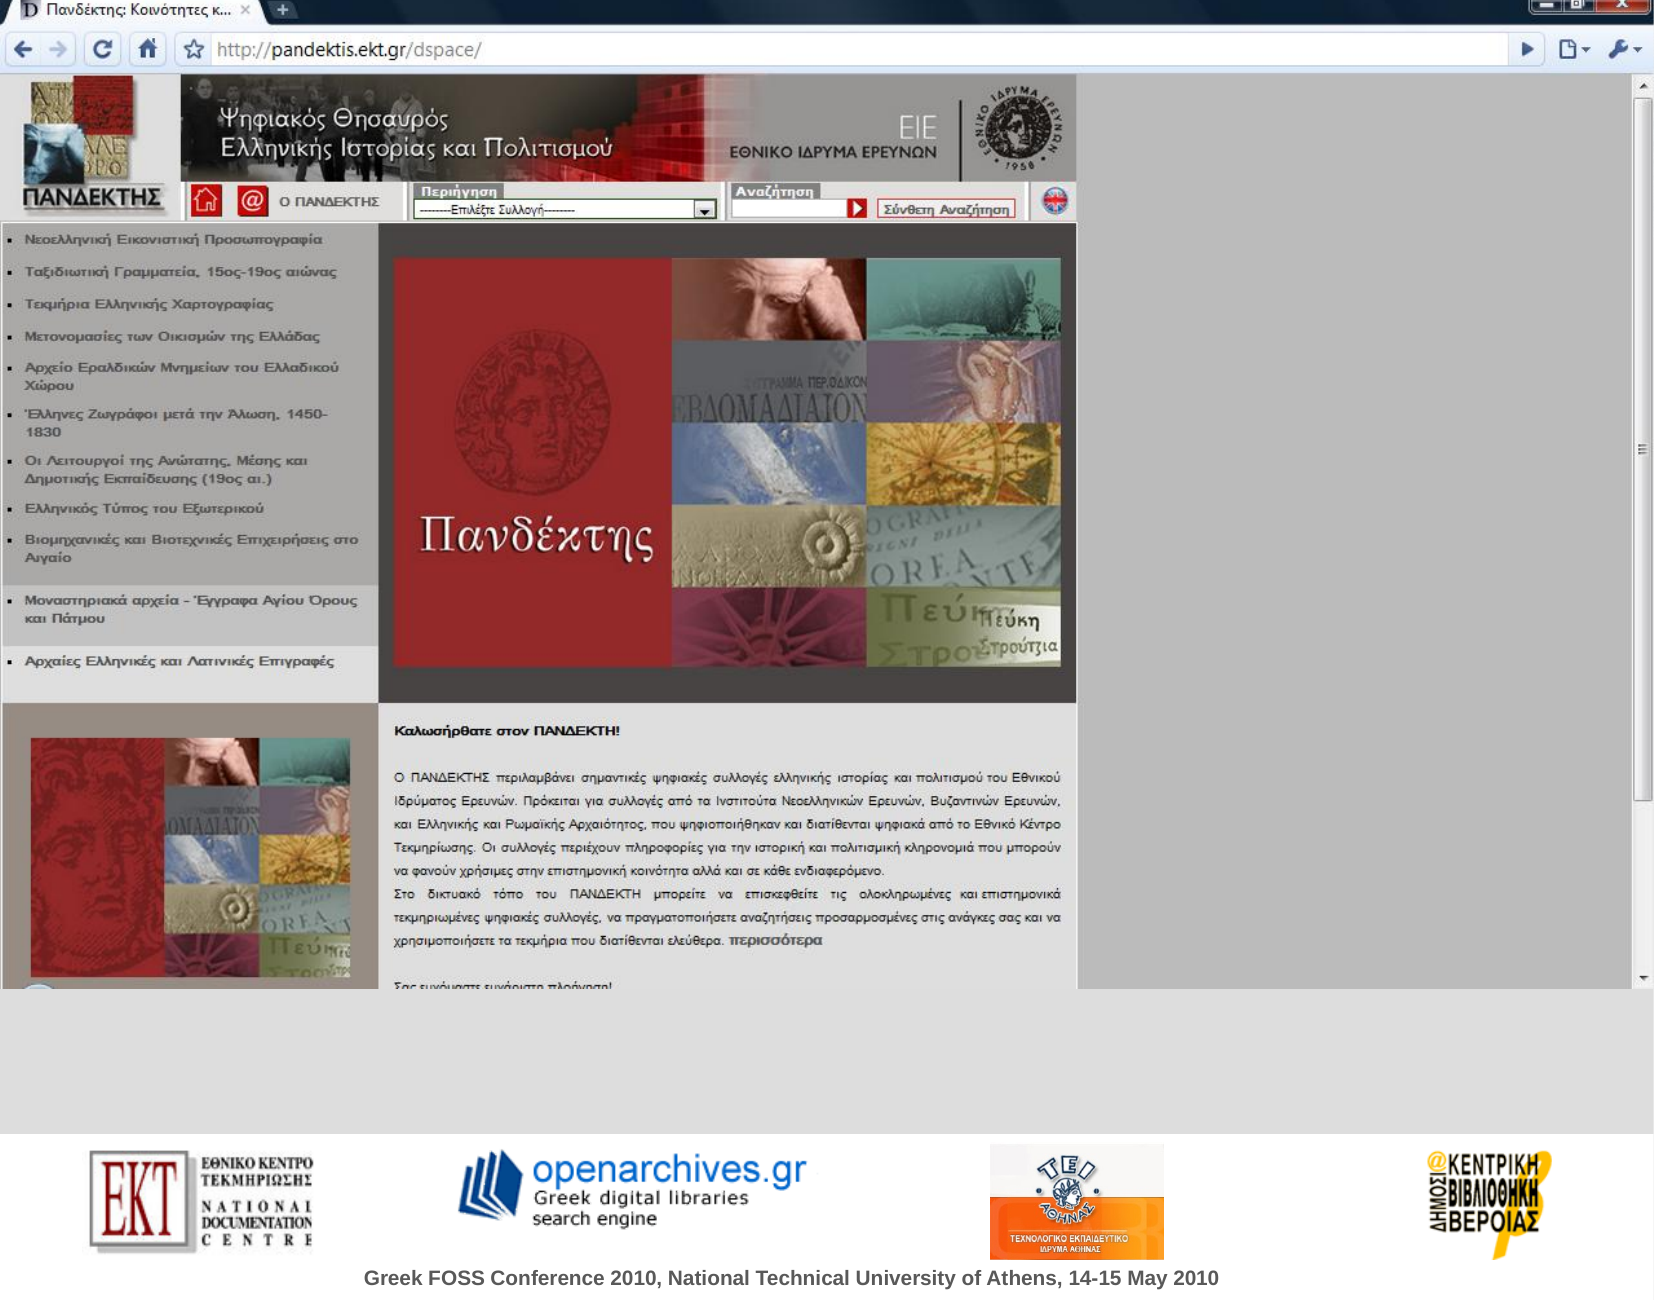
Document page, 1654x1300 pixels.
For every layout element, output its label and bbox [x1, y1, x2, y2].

picture [0, 0, 1654, 989]
picture [990, 1142, 1164, 1260]
picture [1424, 1136, 1648, 1260]
picture [82, 1138, 323, 1260]
picture [451, 1142, 851, 1231]
